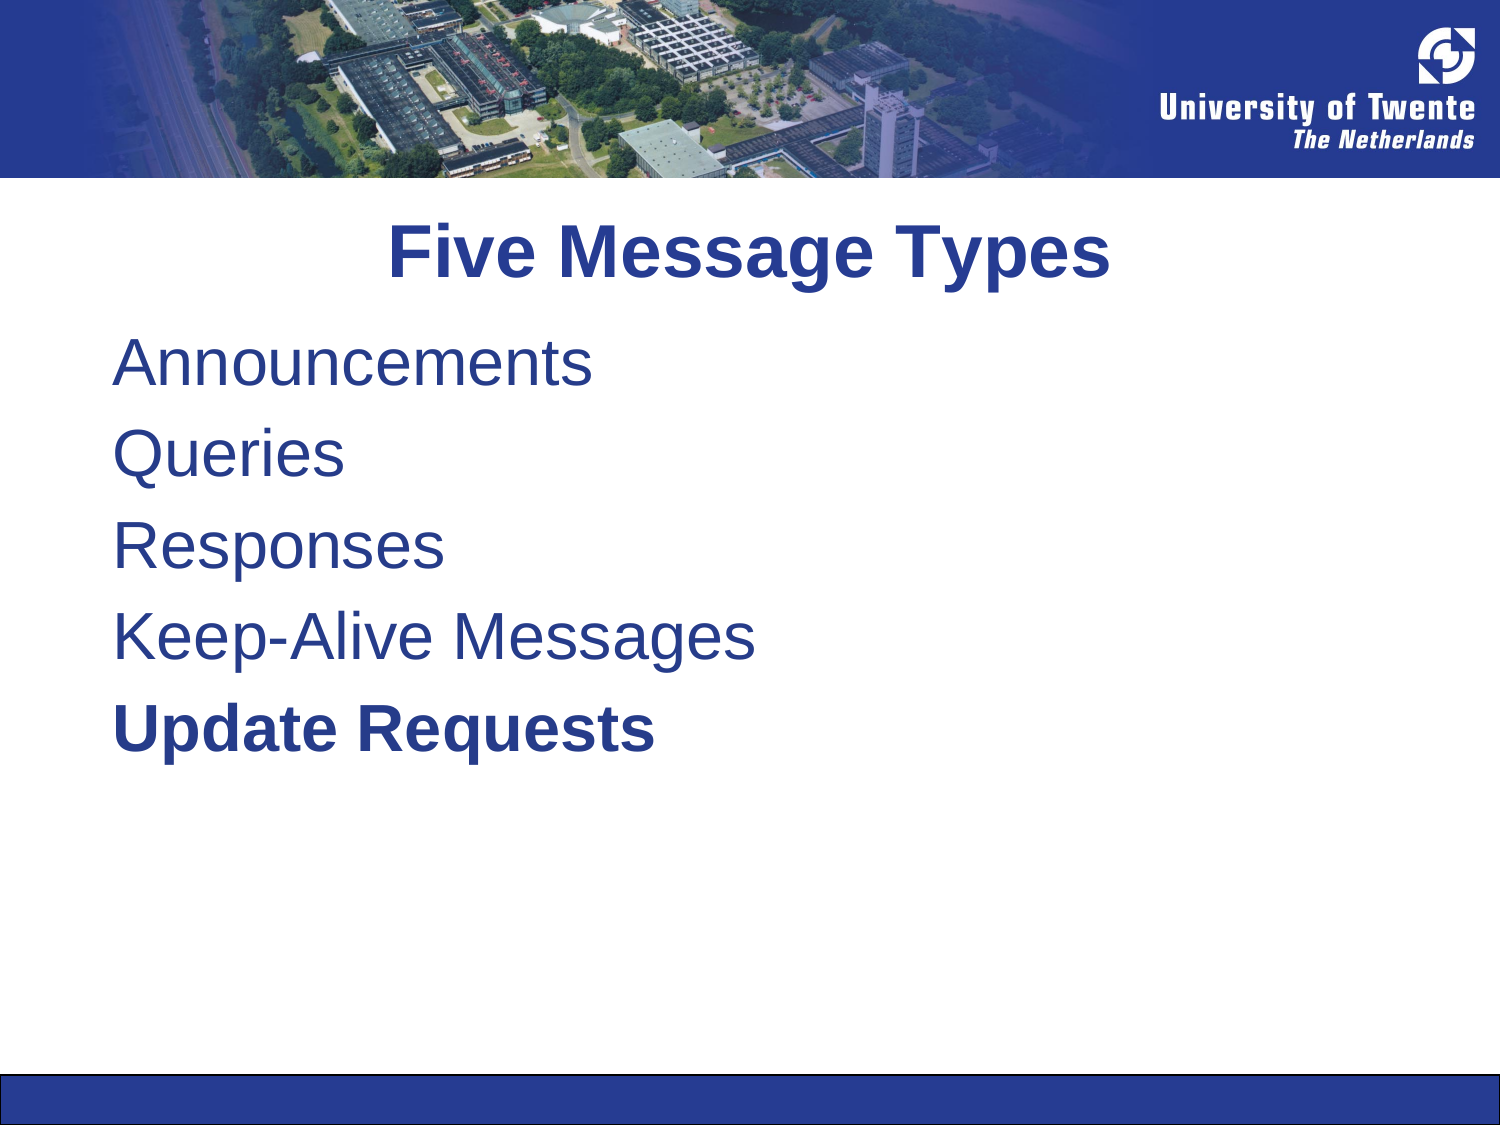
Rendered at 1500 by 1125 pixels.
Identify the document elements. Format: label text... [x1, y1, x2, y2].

picture [0, 0, 1500, 178]
title Five Message Types [112, 194, 1388, 308]
list Announcements Queries Responses Keep-Alive Messages Update Requests [112, 324, 1388, 1001]
